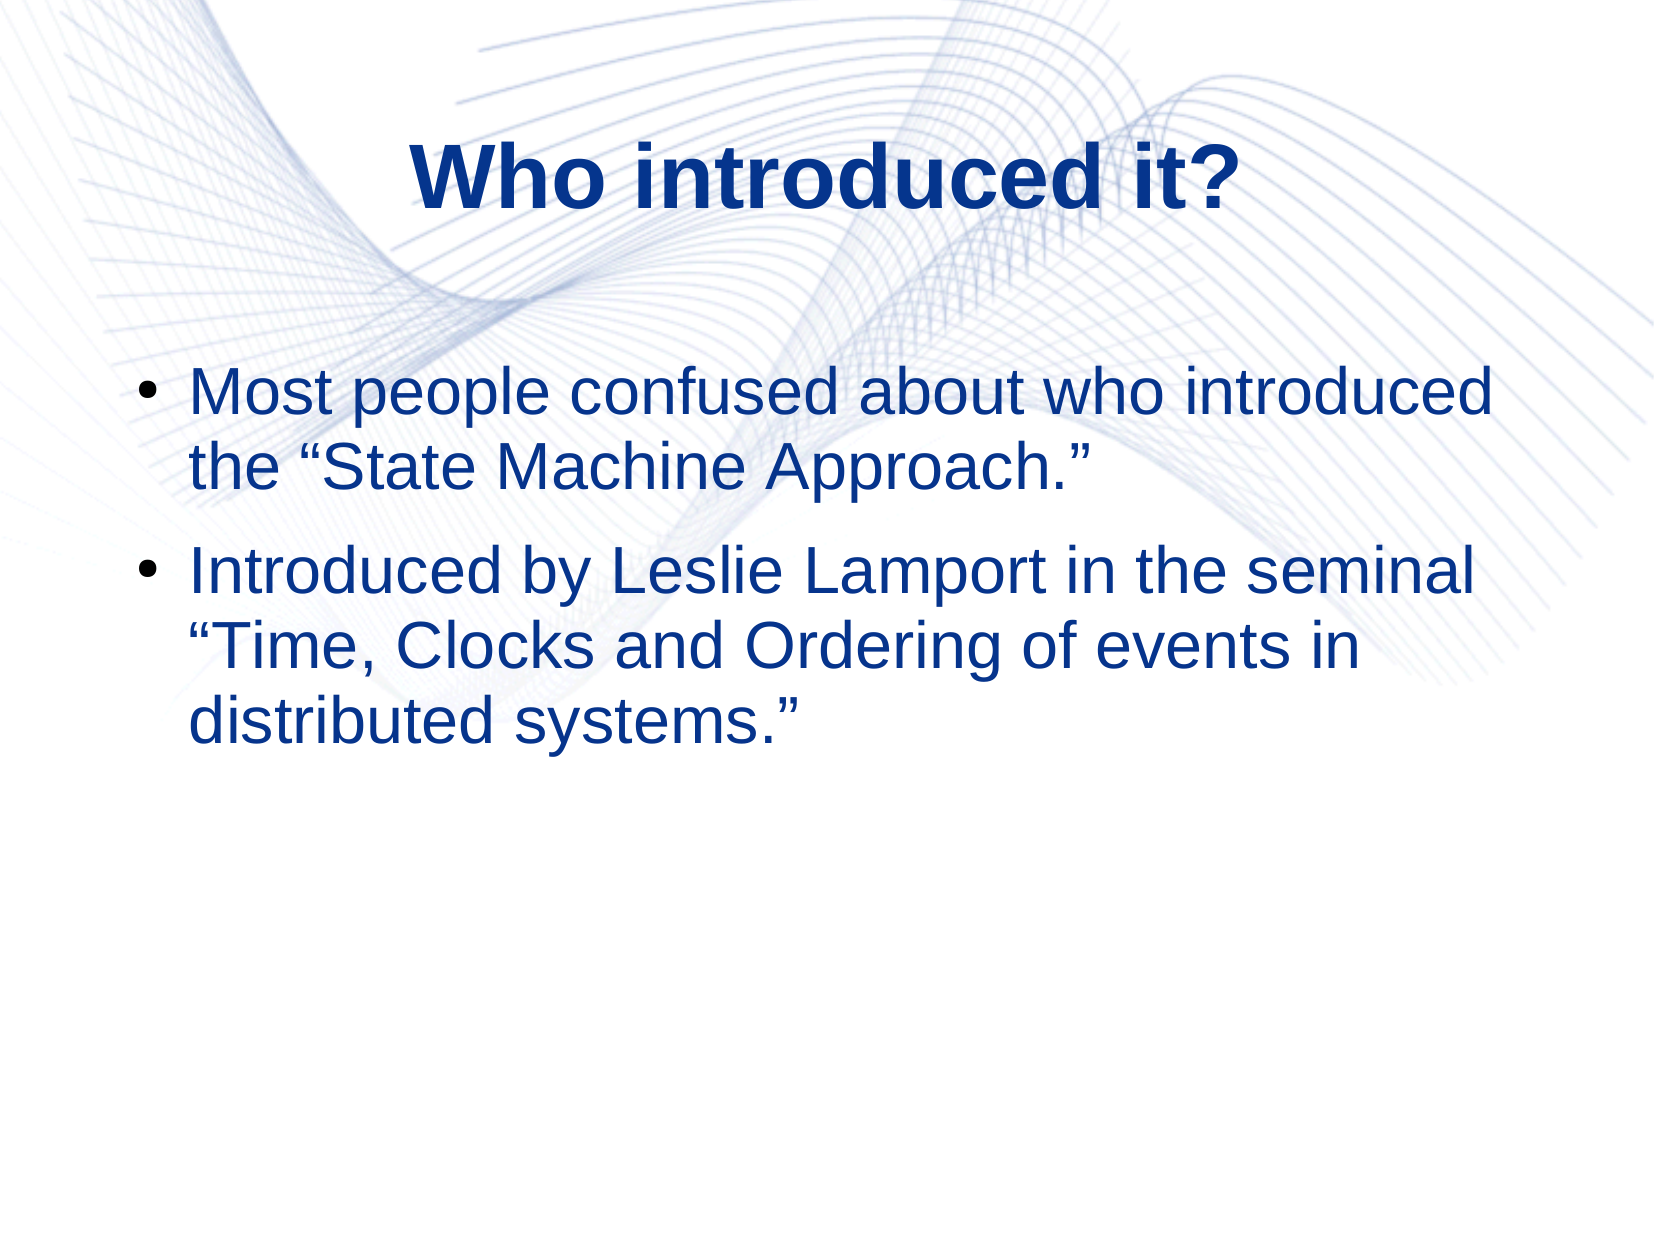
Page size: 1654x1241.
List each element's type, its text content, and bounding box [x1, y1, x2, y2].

list Most people confused about who introduced the “State Machine Approach.” Introduced by Leslie Lamport in the seminal “Time, Clocks and Ordering of events in distributed systems.” [118, 354, 1536, 1108]
title Who introduced it? [118, 59, 1536, 296]
picture [0, 0, 1654, 1241]
